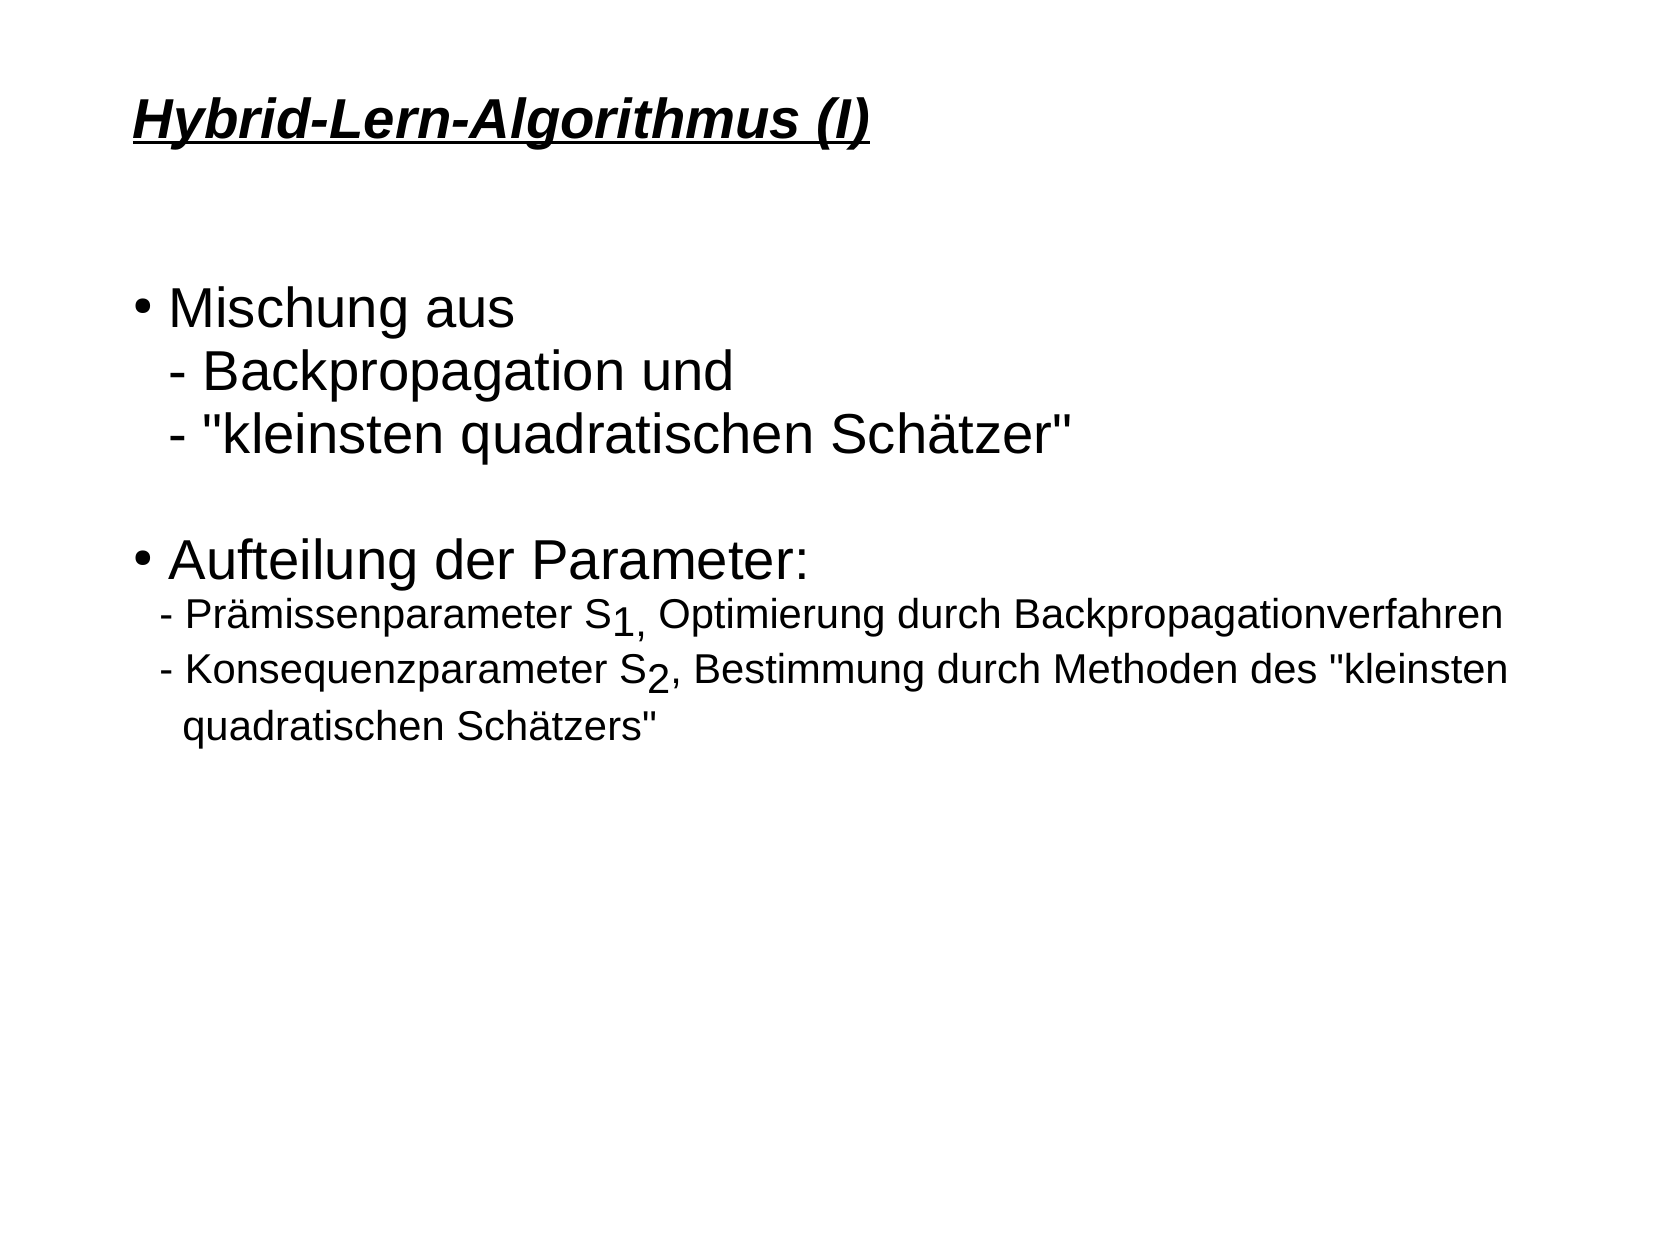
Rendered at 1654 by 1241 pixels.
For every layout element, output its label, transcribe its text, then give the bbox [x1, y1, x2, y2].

text_box Hybrid-Lern-Algorithmus (I) Mischung aus - Backpropagation und - "kleinsten quadratischen Schätzer" Aufteilung der Parameter: - Prämissenparameter S1, Optimierung durch Backpropagationverfahren - Konsequenzparameter S2, Bestimmung durch Methoden des "kleinsten quadratischen Schätzers" [118, 79, 1565, 827]
